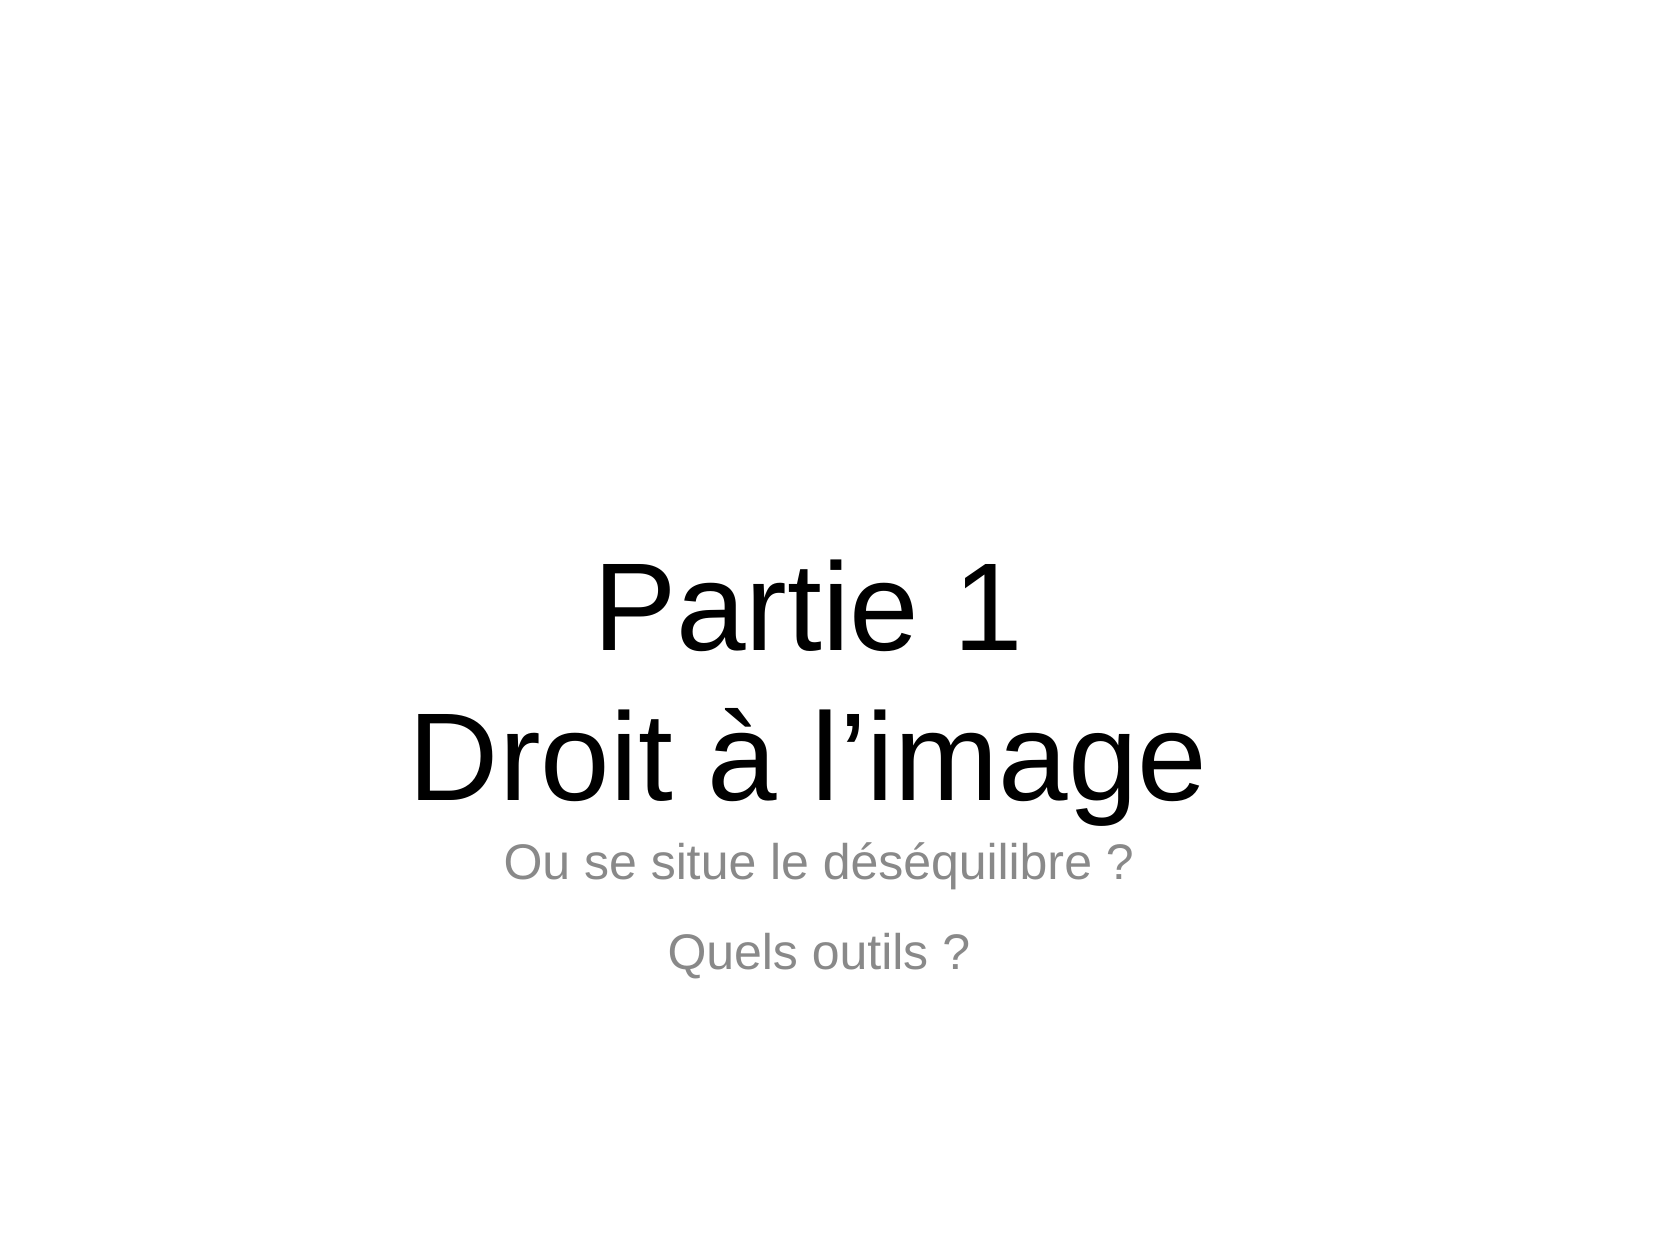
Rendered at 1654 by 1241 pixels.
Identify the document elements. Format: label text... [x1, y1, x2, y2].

list Ou se situe le déséquilibre ? Quels outils ? [112, 829, 1540, 1102]
title Partie 1 Droit à l’image [112, 309, 1540, 826]
